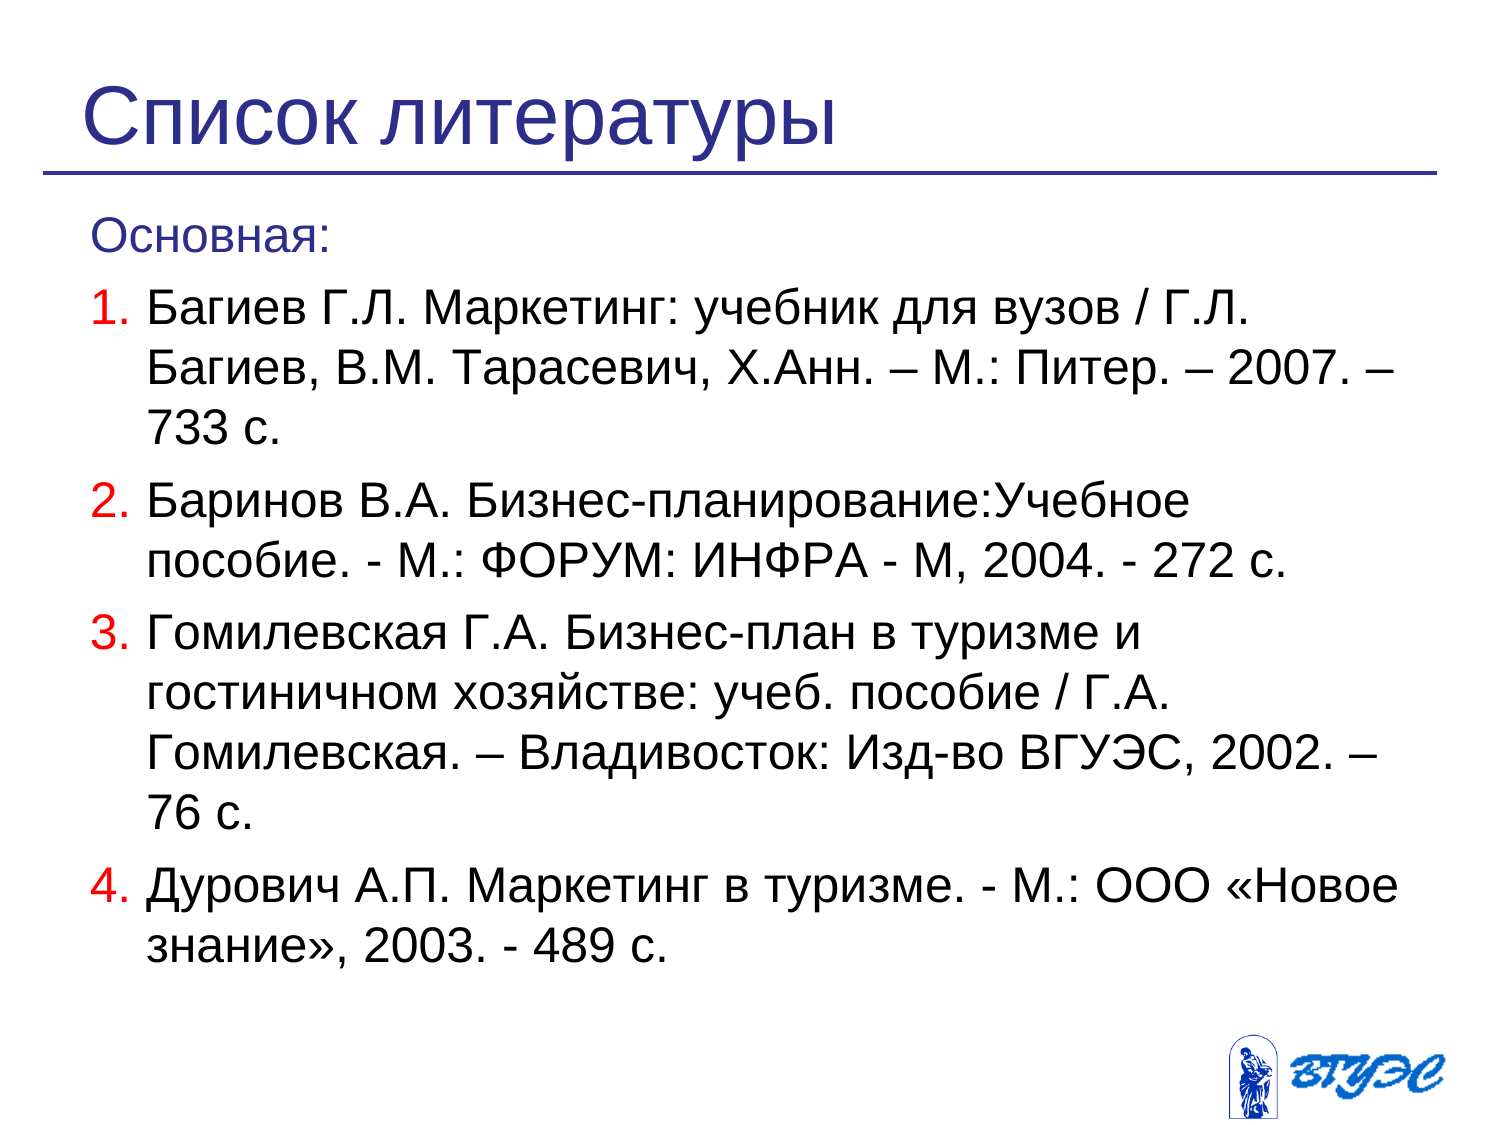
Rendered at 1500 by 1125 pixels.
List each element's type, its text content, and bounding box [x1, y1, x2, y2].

title Список литературы [67, 53, 1418, 171]
picture [1426, 1053, 1447, 1101]
title Список литературы [67, 175, 1418, 269]
list Основная: Багиев Г.Л. Маркетинг: учебник для вузов / Г.Л. Багиев, В.М. Тарасевич, Х.Анн. – М.: Питер. – 2007. – 733 с. Баринов В.А. Бизнес-планирование:Учебное пособие. - М.: ФОРУМ: ИНФРА - М, 2004. - 272 с. Гомилевская Г.А. Бизнес-план в туризме и гостиничном хозяйстве: учеб. пособие / Г.А. Гомилевская. – Владивосток: Изд-во ВГУЭС, 2002. – 76 с. Дурович А.П. Маркетинг в туризме. - М.: ООО «Новое знание», 2003. - 489 c. [75, 194, 1426, 1125]
